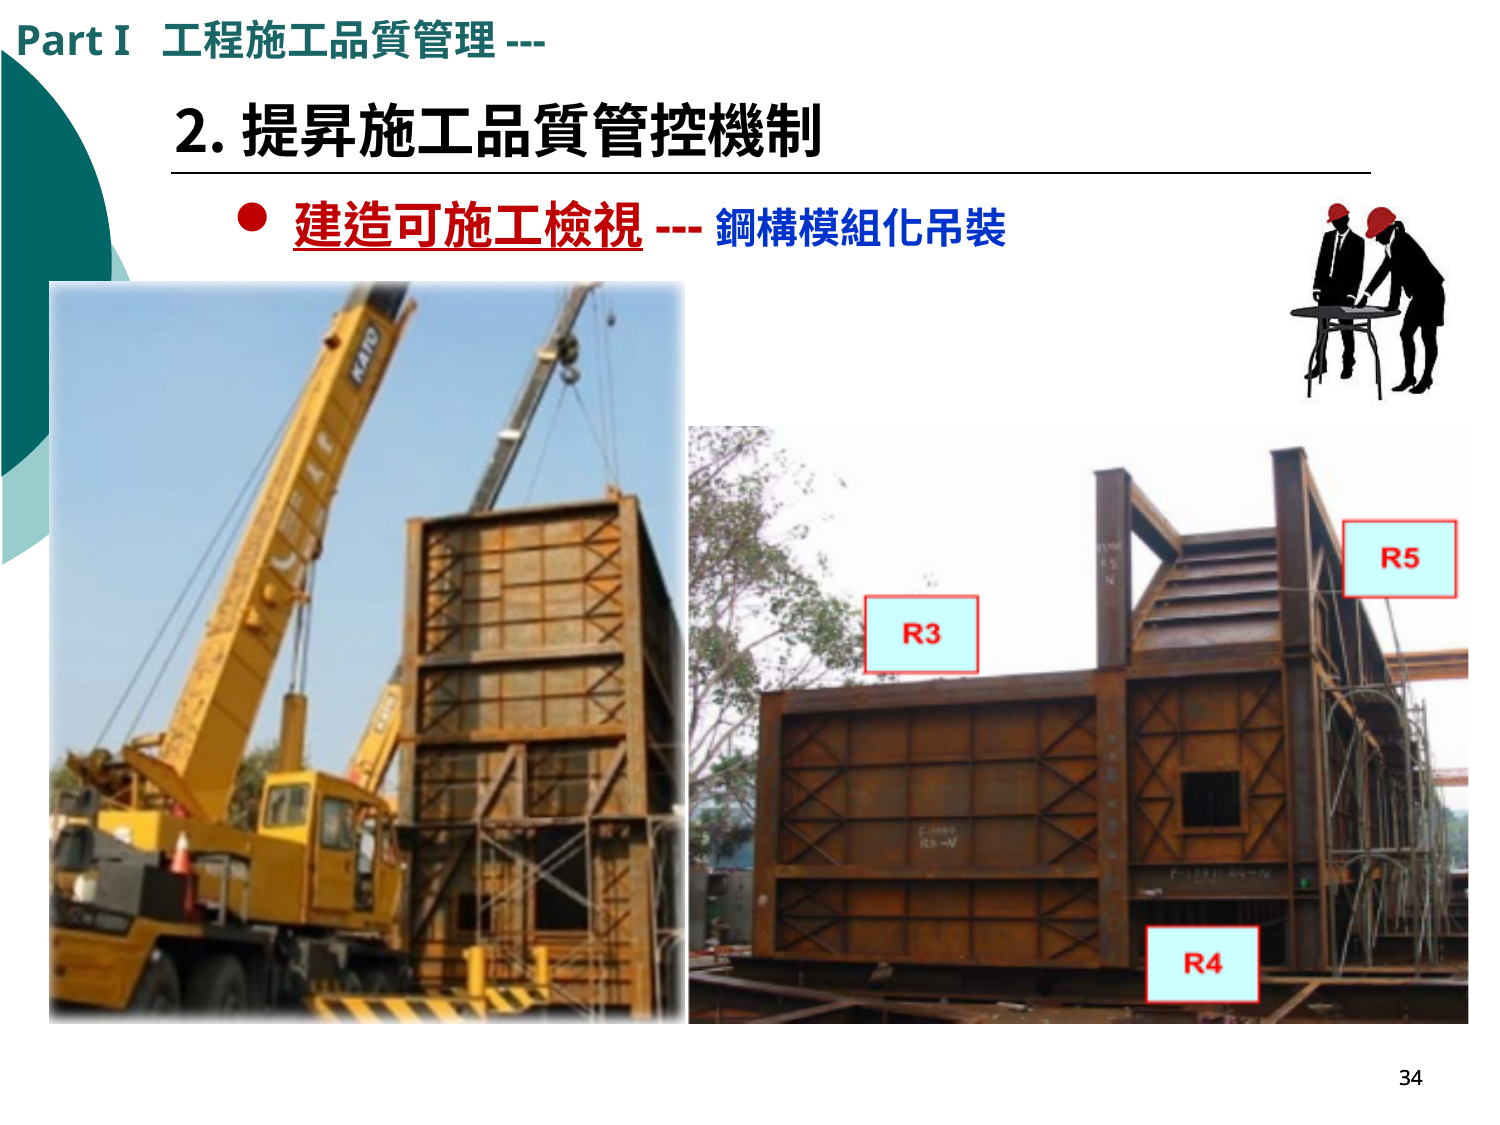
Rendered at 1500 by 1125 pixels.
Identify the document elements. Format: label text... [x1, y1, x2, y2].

text_box Part I 工程施工品質管理--- [0, 0, 597, 79]
picture [49, 281, 685, 1024]
picture [687, 426, 1469, 1024]
text_box 建造可施工檢視---鋼構模組化吊裝 [218, 172, 1069, 275]
title 2.提昇施工品質管控機制 [159, 78, 1376, 181]
picture [1269, 196, 1463, 409]
